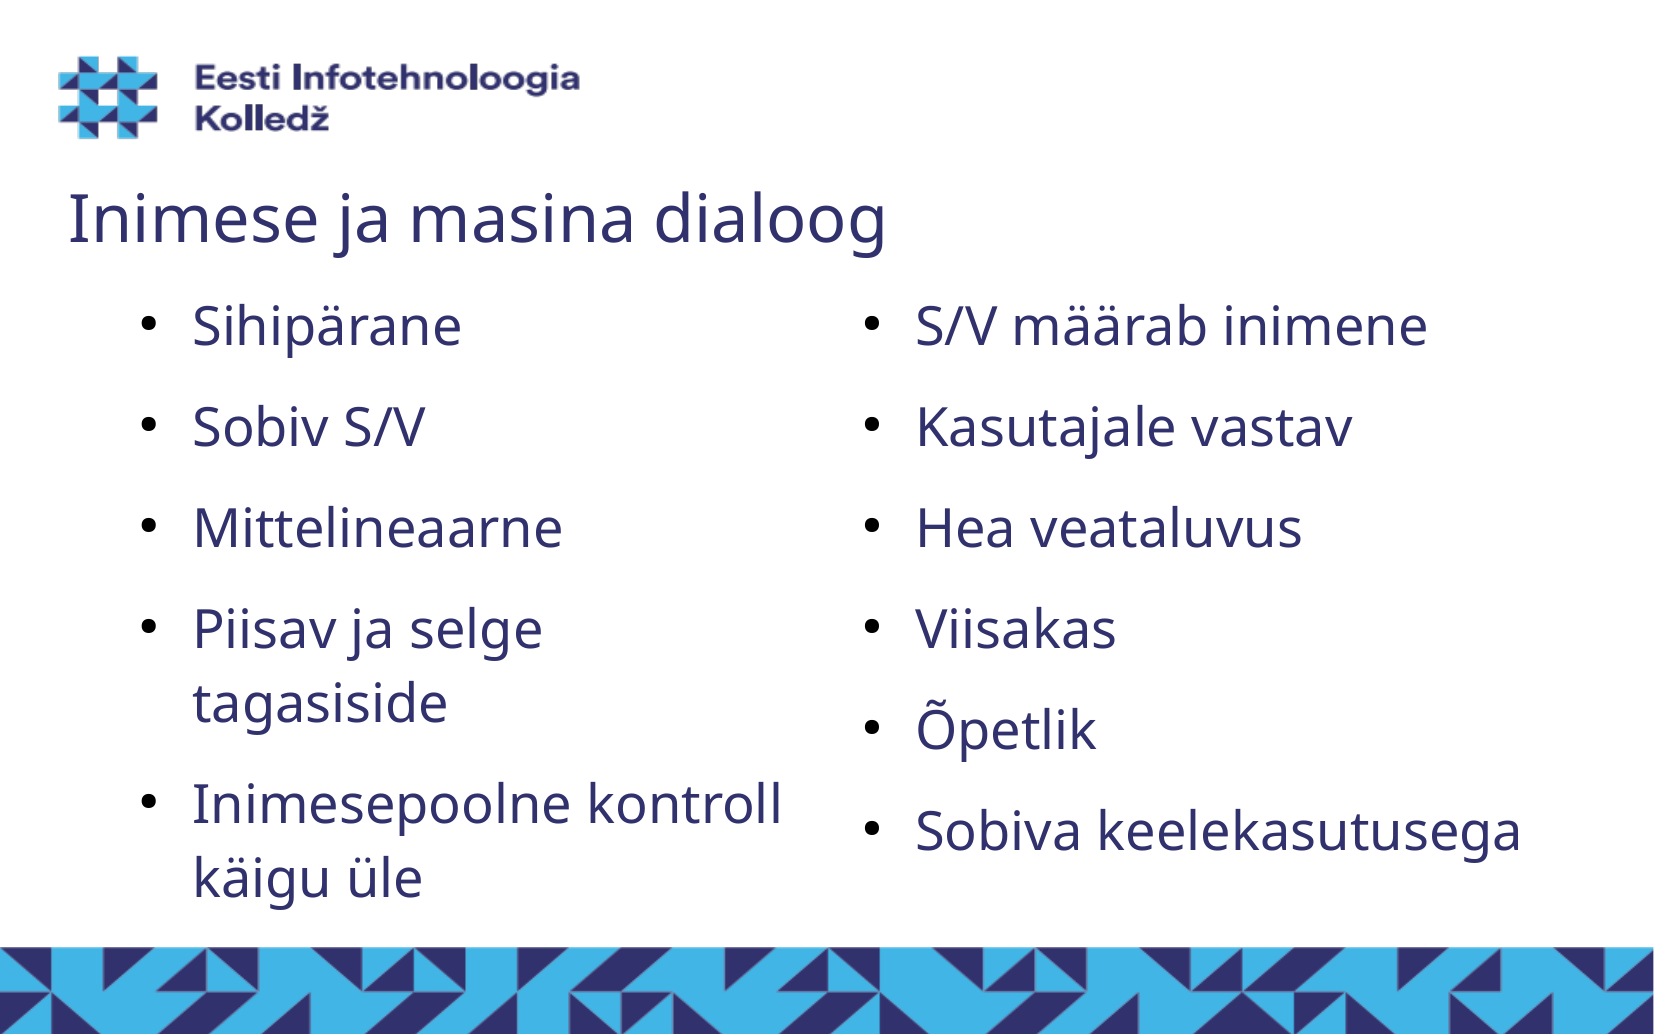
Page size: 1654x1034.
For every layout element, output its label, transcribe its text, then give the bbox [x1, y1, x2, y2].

title Inimese ja masina dialoog [68, 147, 1536, 286]
list Sihipärane Sobiv S/V Mittelineaarne Piisav ja selge tagasiside Inimesepoolne kontroll käigu üle [121, 287, 810, 939]
list S/V määrab inimene Kasutajale vastav Hea veataluvus Viisakas Õpetlik Sobiva keelekasutusega [844, 287, 1534, 939]
